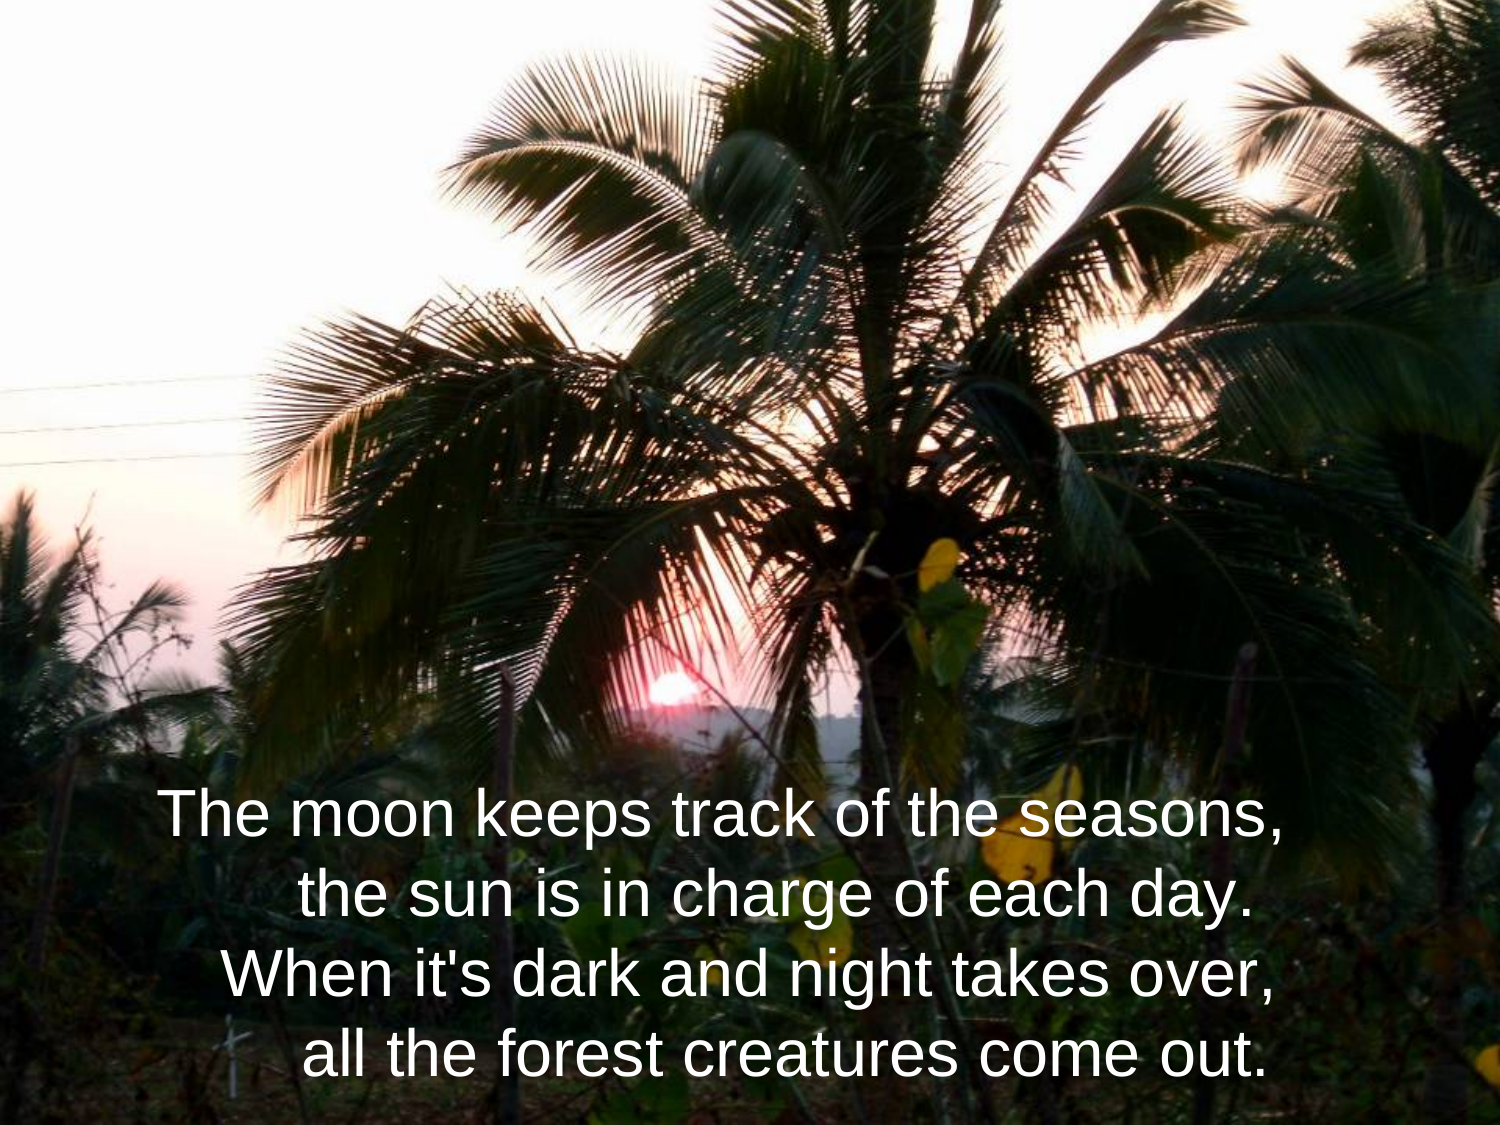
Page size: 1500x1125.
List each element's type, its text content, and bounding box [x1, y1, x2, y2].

picture [0, 0, 1500, 1125]
text_box The moon keeps track of the seasons, the sun is in charge of each day. When it's dark and night takes over, all the forest creatures come out. [24, 762, 1438, 1098]
